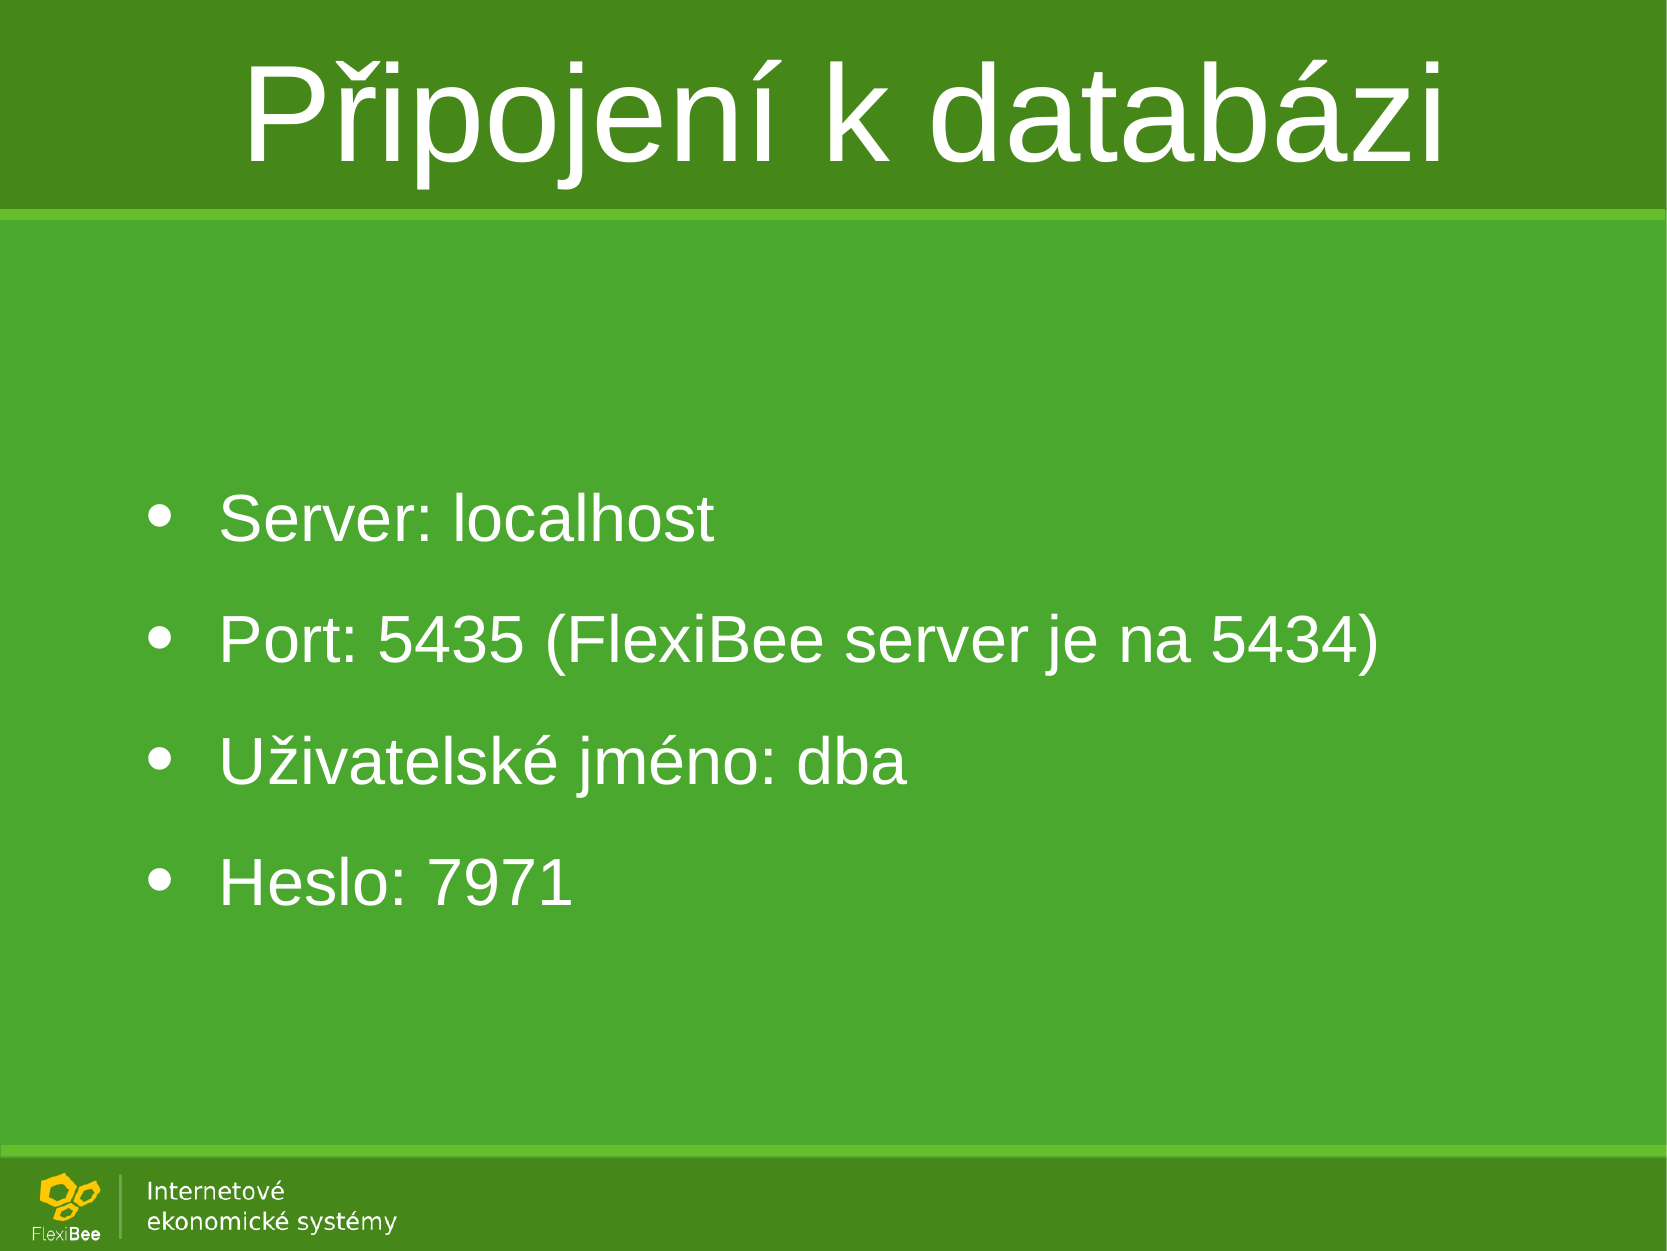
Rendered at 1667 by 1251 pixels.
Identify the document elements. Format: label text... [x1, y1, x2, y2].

picture [0, 0, 1667, 1251]
list Server: localhost Port: 5435 (FlexiBee server je na 5434) Uživatelské jméno: dba Heslo: 7971 [106, 295, 1560, 1099]
title Připojení k databázi [118, 0, 1571, 361]
